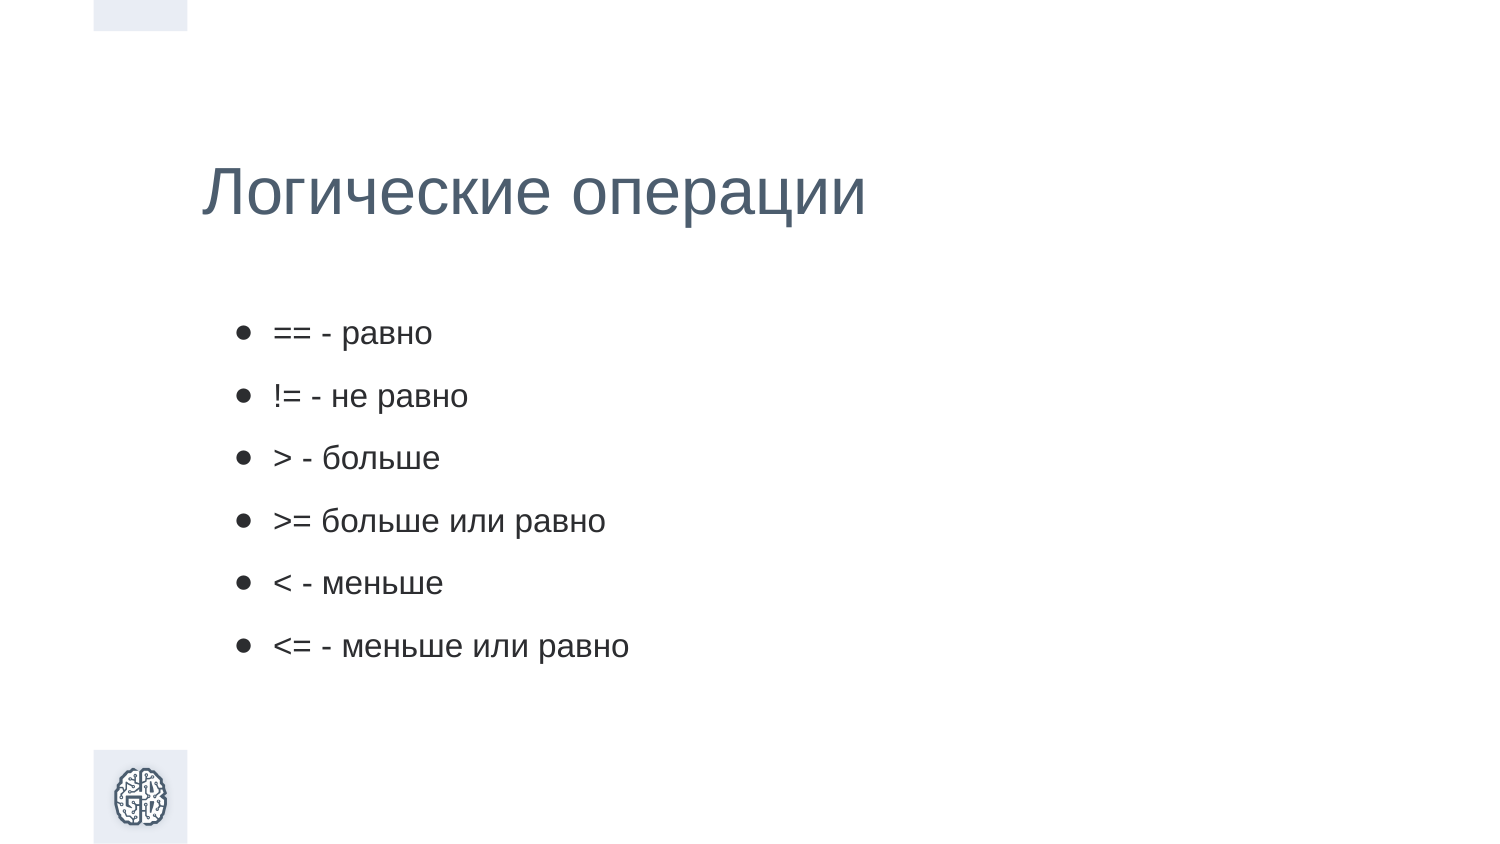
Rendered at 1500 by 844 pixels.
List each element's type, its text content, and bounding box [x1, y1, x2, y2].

picture [106, 760, 175, 834]
text_box < - меньше [187, 534, 1312, 597]
text_box > - больше [187, 409, 1312, 472]
text_box == - равно [187, 284, 1312, 358]
text_box != - не равно [187, 358, 1312, 409]
text_box >= больше или равно [187, 472, 1312, 534]
text_box <= - меньше или равно [187, 597, 1312, 671]
text_box Логические операции [187, 93, 1312, 282]
